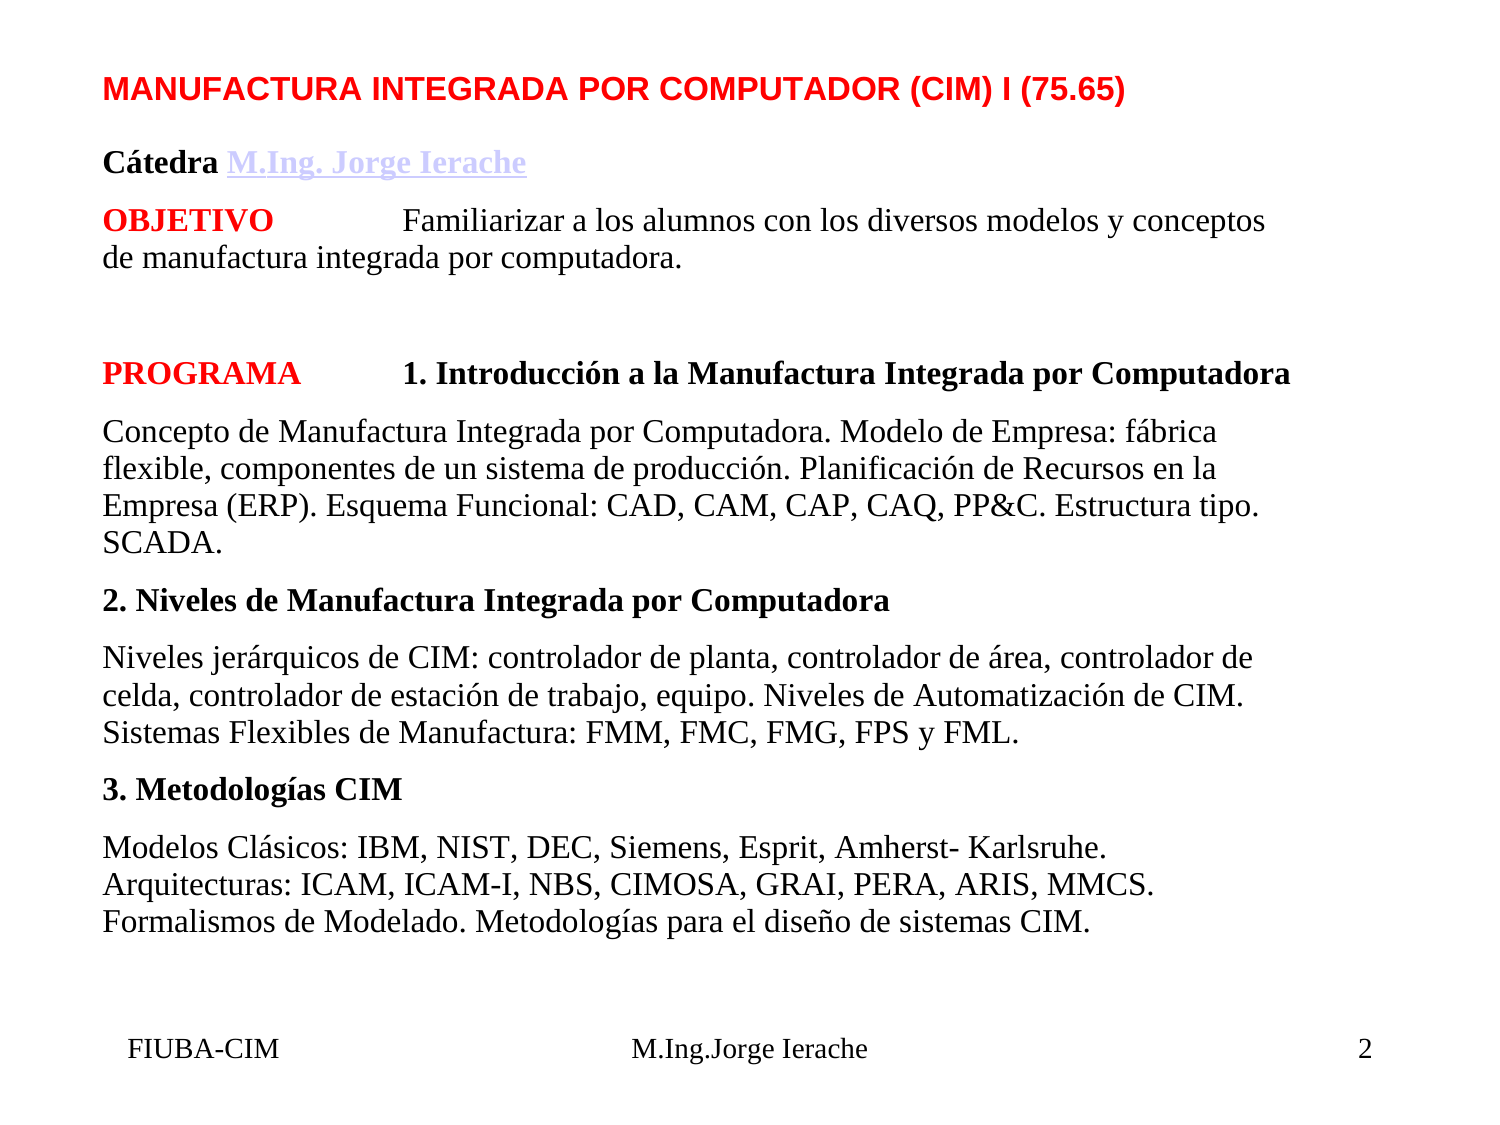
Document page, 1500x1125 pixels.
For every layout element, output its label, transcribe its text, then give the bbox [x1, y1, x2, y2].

text_box MANUFACTURA INTEGRADA POR COMPUTADOR (CIM) I (75.65) Cátedra M.Ing. Jorge Ierache OBJETIVO Familiarizar a los alumnos con los diversos modelos y conceptos de manufactura integrada por computadora. PROGRAMA 1. Introducción a la Manufactura Integrada por Computadora Concepto de Manufactura Integrada por Computadora. Modelo de Empresa: fábrica flexible, componentes de un sistema de producción. Planificación de Recursos en la Empresa (ERP). Esquema Funcional: CAD, CAM, CAP, CAQ, PP&C. Estructura tipo. SCADA. 2. Niveles de Manufactura Integrada por Computadora Niveles jerárquicos de CIM: controlador de planta, controlador de área, controlador de celda, controlador de estación de trabajo, equipo. Niveles de Automatización de CIM. Sistemas Flexibles de Manufactura: FMM, FMC, FMG, FPS y FML. 3. Metodologías CIM Modelos Clásicos: IBM, NIST, DEC, Siemens, Esprit, Amherst- Karlsruhe. Arquitecturas: ICAM, ICAM-I, NBS, CIMOSA, GRAI, PERA, ARIS, MMCS. Formalismos de Modelado. Metodologías para el diseño de sistemas CIM. [87, 62, 1313, 948]
